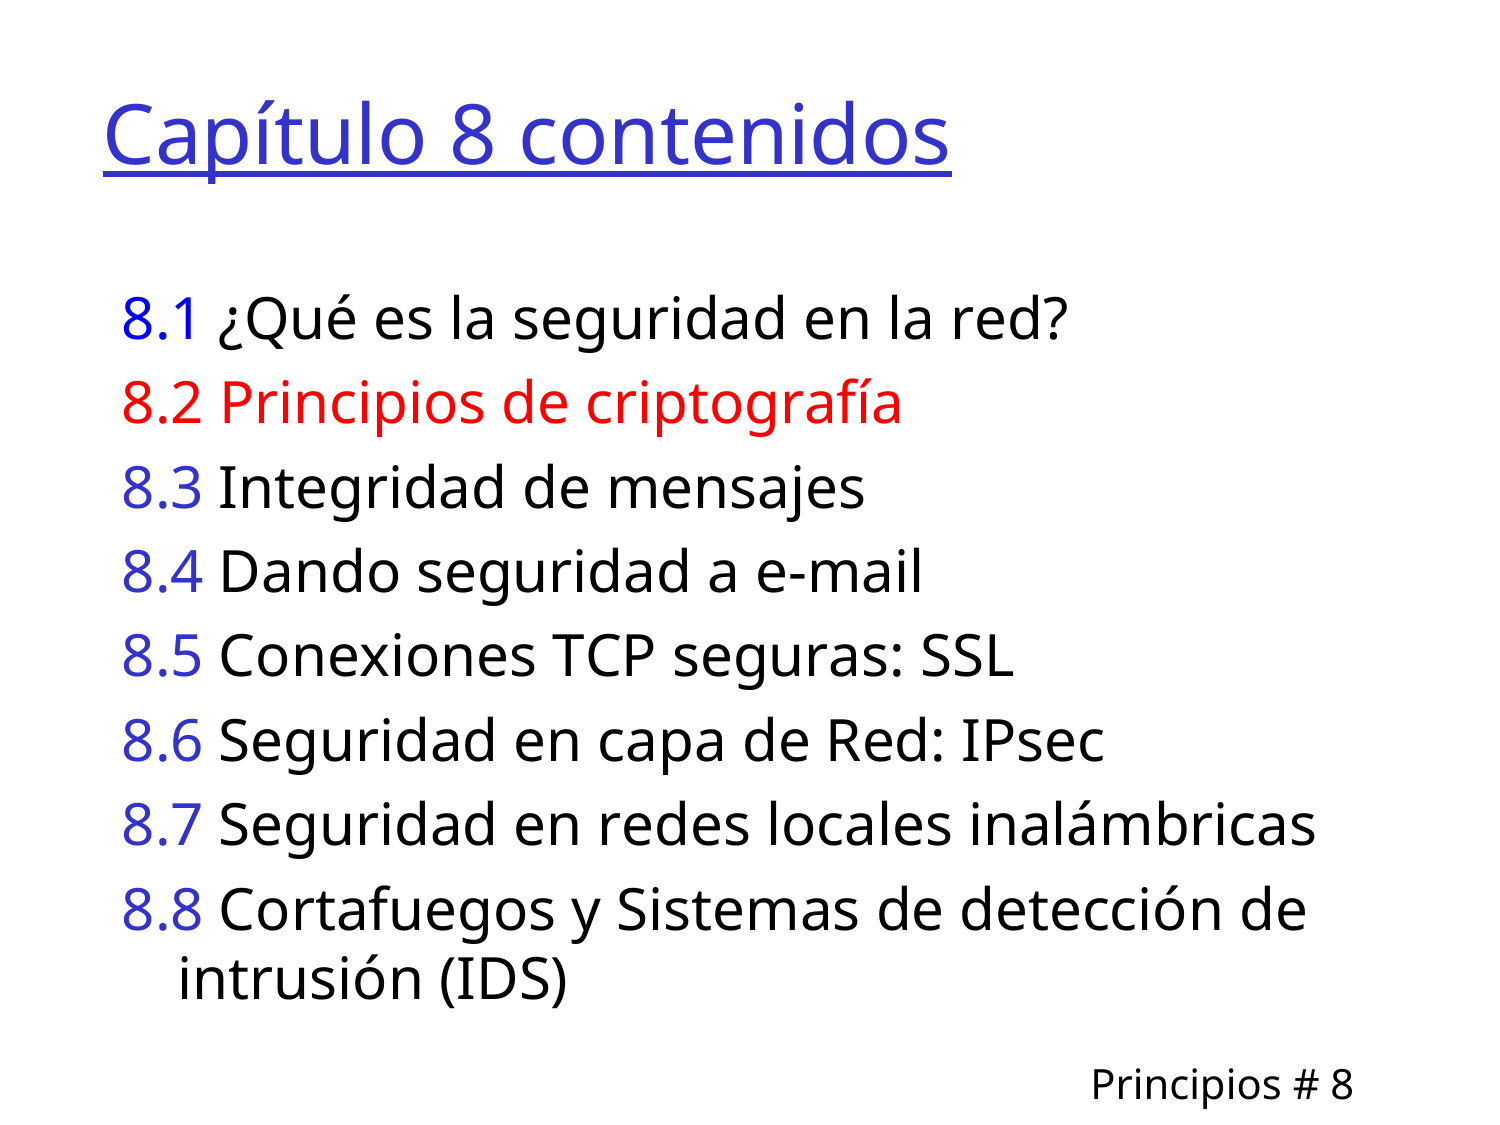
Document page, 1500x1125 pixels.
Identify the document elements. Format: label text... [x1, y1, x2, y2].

title Capítulo 8 contenidos [87, 37, 1363, 225]
list 8.1 ¿Qué es la seguridad en la red? 8.2 Principios de criptografía 8.3 Integridad de mensajes 8.4 Dando seguridad a e-mail 8.5 Conexiones TCP seguras: SSL 8.6 Seguridad en capa de Red: IPsec 8.7 Seguridad en redes locales inalámbricas 8.8 Cortafuegos y Sistemas de detección de intrusión (IDS) [106, 273, 1382, 1037]
